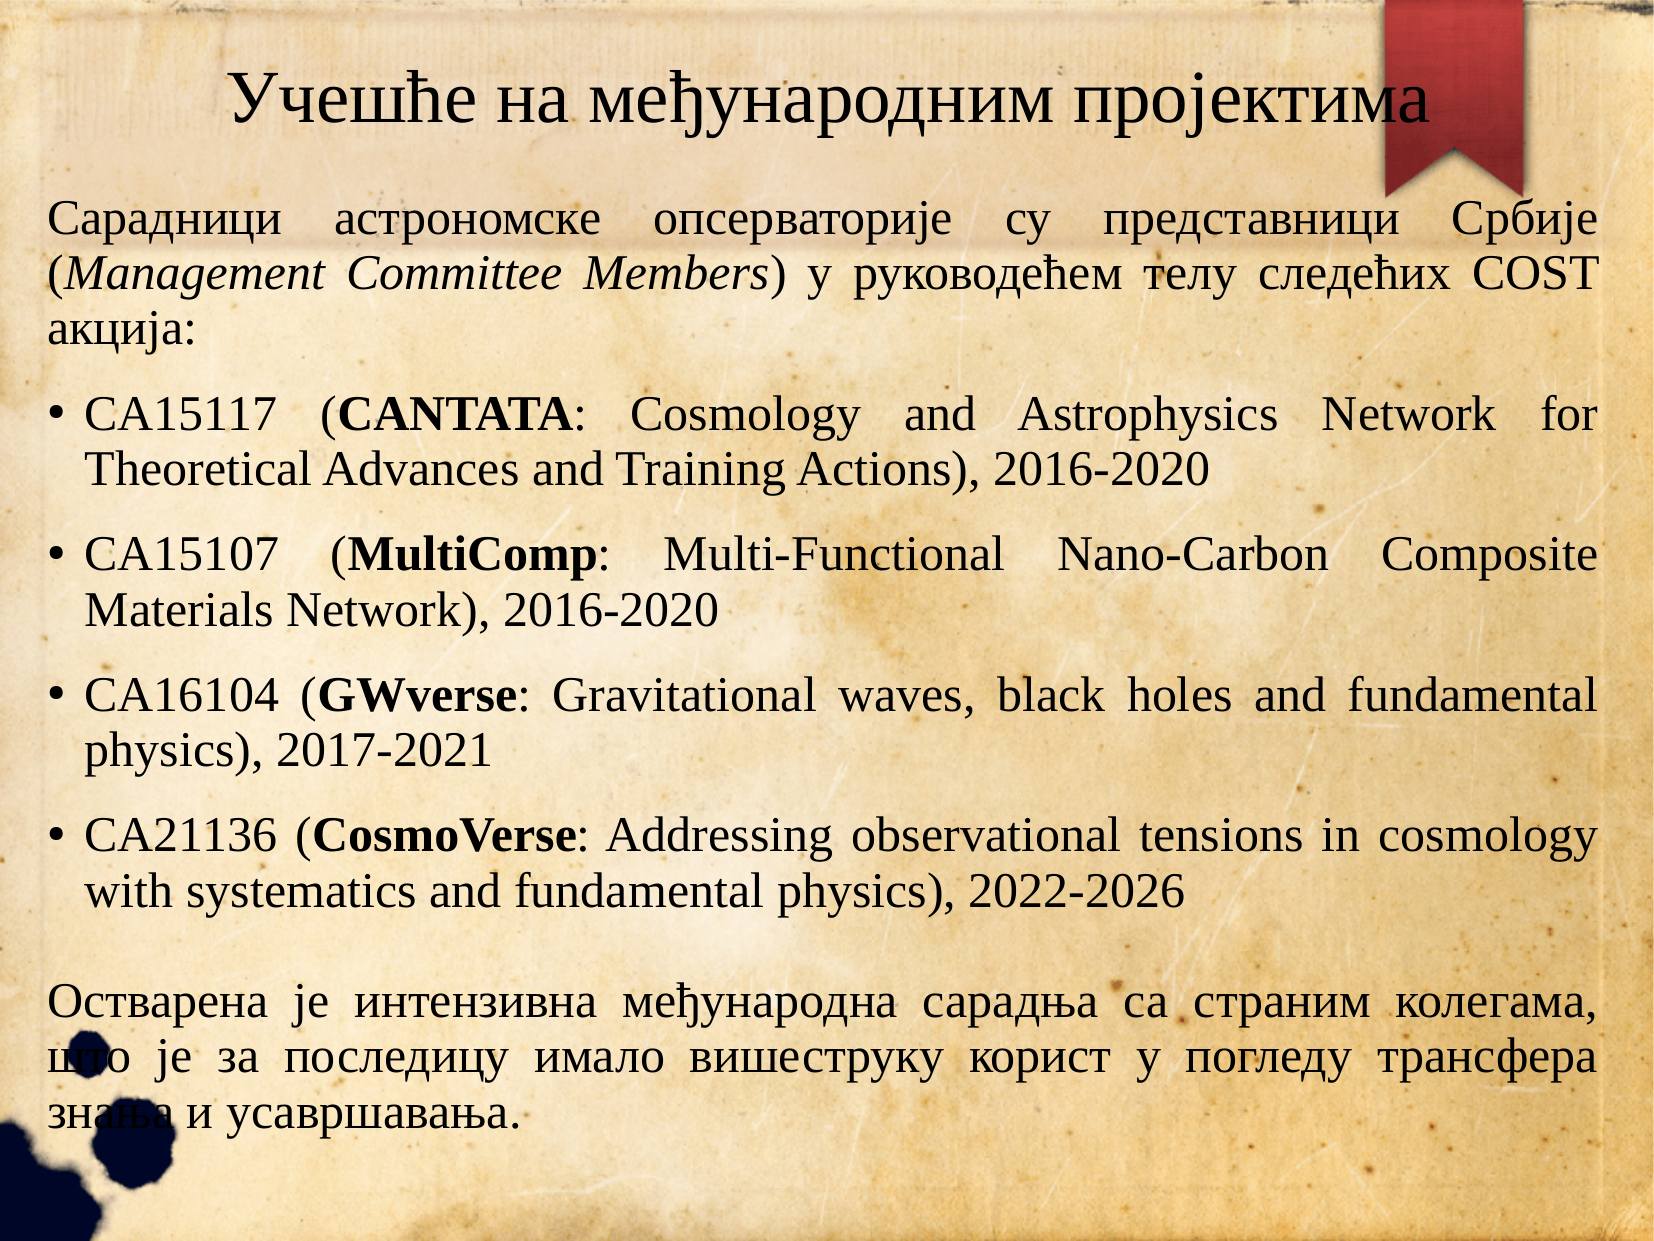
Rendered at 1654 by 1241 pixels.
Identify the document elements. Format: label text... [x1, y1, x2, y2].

picture [0, 0, 1654, 1241]
title Учешће на међународним пројектима [64, 55, 1594, 156]
list Сарадници астрономске опсерваторије су представници Србије (Management Committee Members) у руководећем телу следећих COST акција: CA15117 (CANTATA: Cosmology and Astrophysics Network for Theoretical Advances and Training Actions), 2016-2020 CA15107 (MultiComp: Multi-Functional Nano-Carbon Composite Materials Network), 2016-2020 CA16104 (GWverse: Gravitational waves, black holes and fundamental physics), 2017-2021 CA21136 (CosmoVerse: Addressing observational tensions in cosmology with systematics and fundamental physics), 2022-2026 Остварена је интензивна међународна сарадња са страним колегама, што је за последицу имало вишеструку корист у погледу трансфера знања и усавршавања. [47, 189, 1600, 1215]
